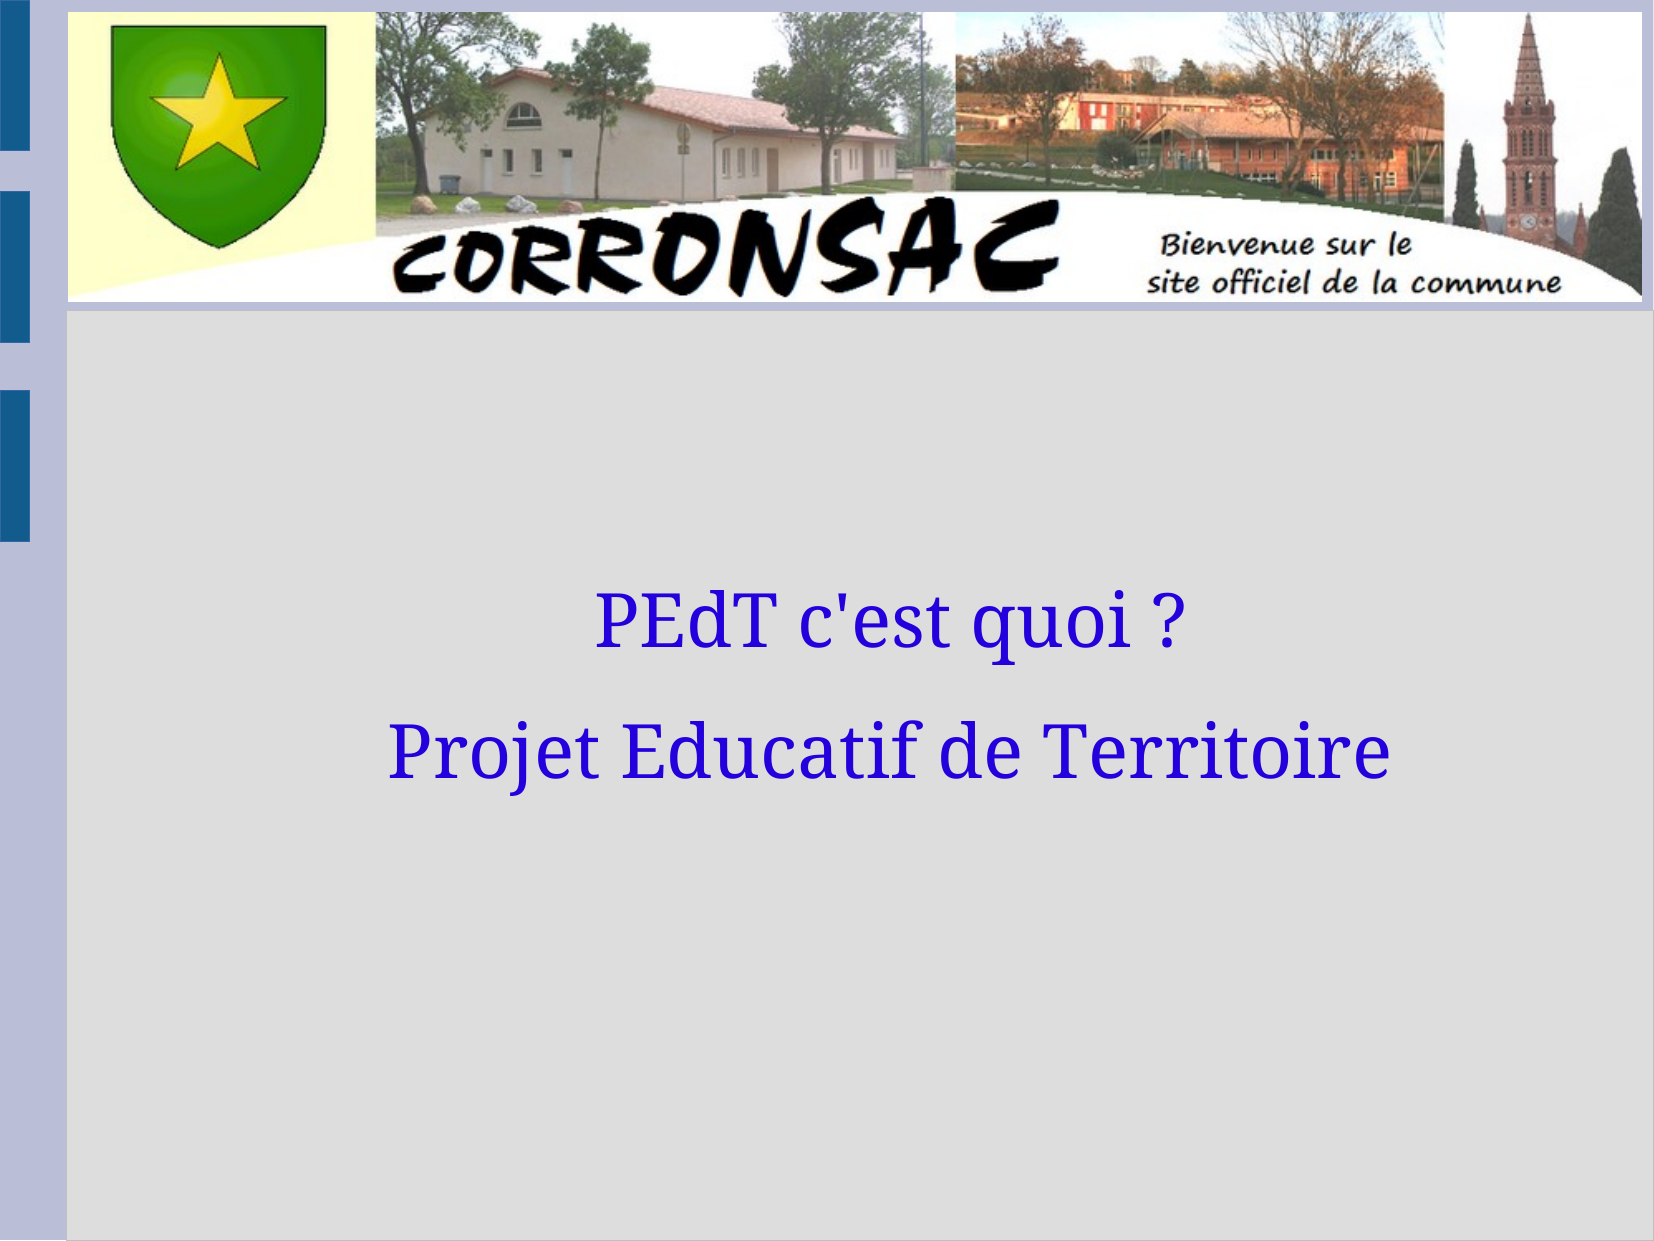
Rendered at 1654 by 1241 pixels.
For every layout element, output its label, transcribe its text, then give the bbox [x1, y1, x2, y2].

text_box PEdT c'est quoi ? Projet Educatif de Territoire [301, 566, 1410, 768]
picture [68, 12, 1642, 302]
